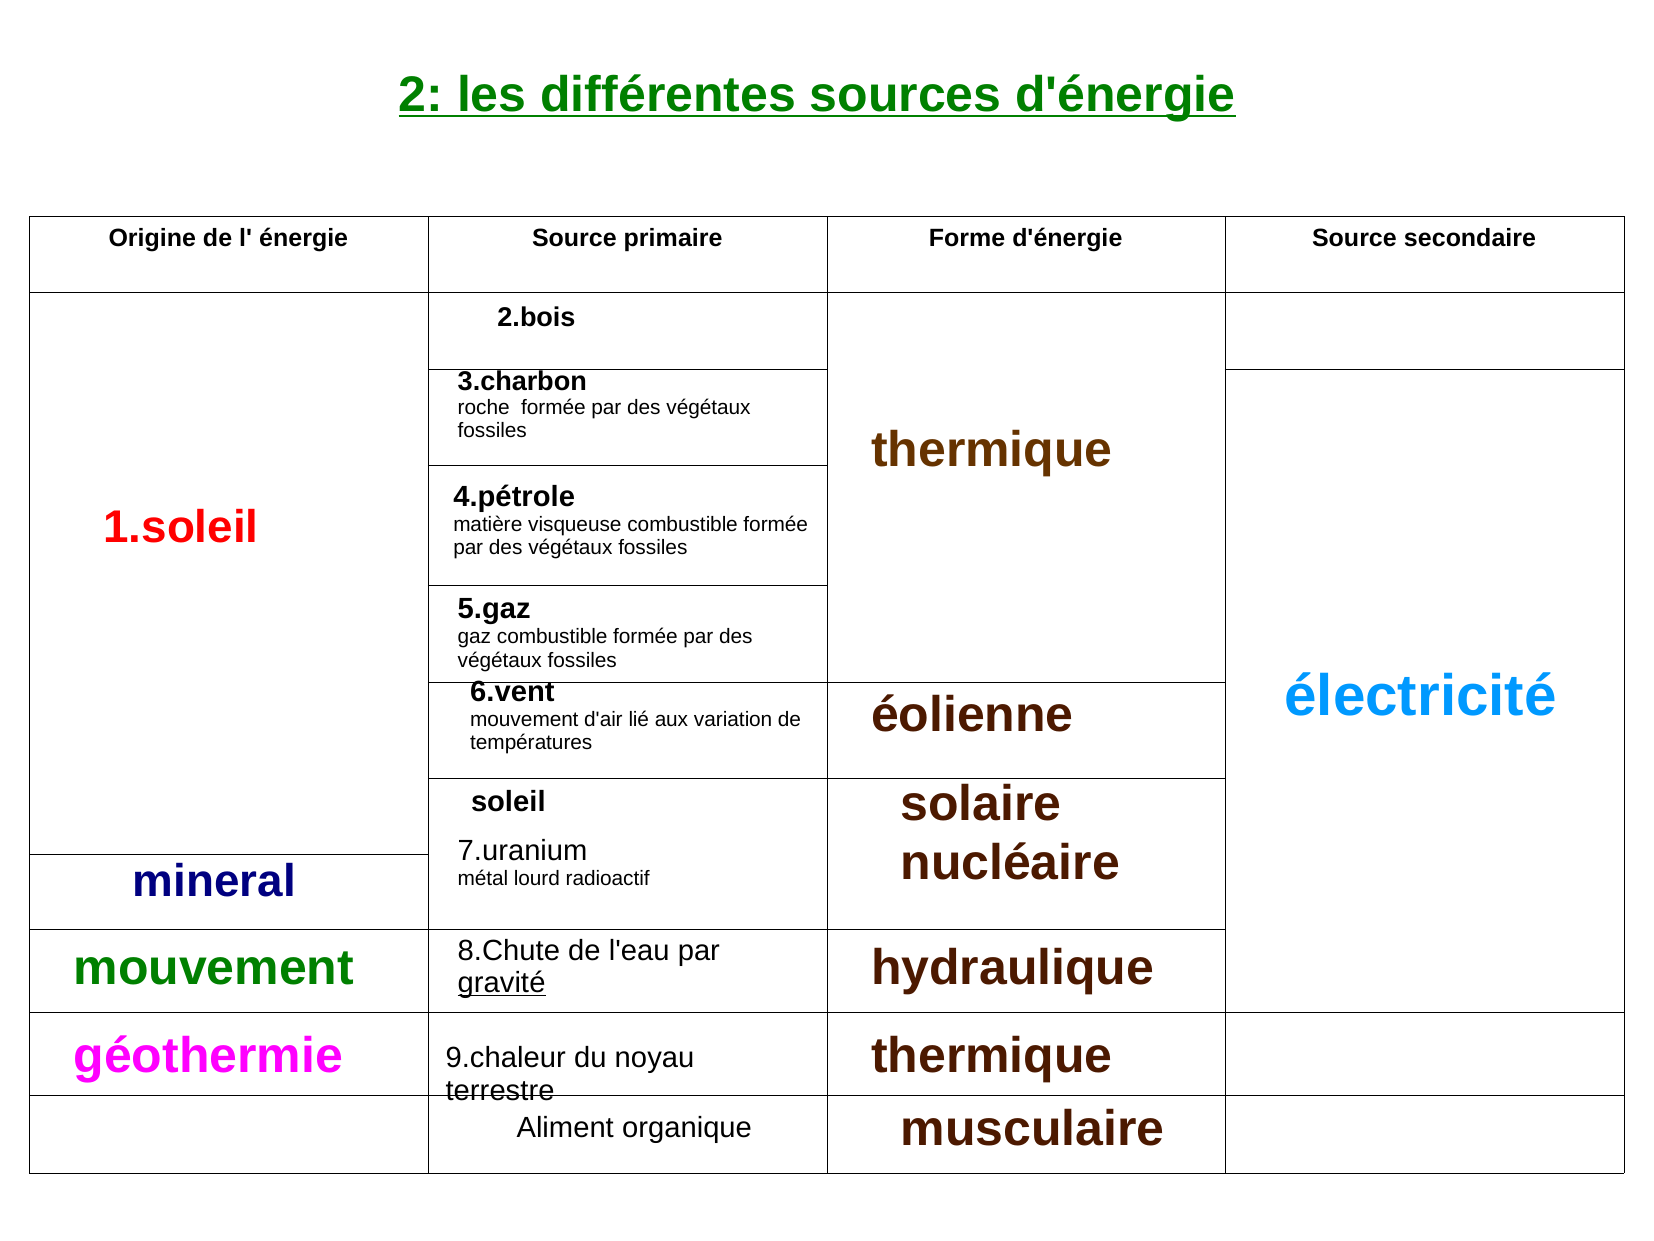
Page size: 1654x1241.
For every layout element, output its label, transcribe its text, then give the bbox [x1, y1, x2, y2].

table_cell [828, 930, 1225, 1012]
text_box mineral [118, 847, 311, 915]
text_box 4.pétrole matière visqueuse combustible formée par des végétaux fossiles [438, 472, 827, 567]
table_cell [1226, 293, 1624, 369]
table_cell [457, 1086, 465, 1091]
text_box mouvement [59, 931, 414, 1004]
text_box éolienne [856, 679, 1152, 751]
table_cell [1226, 1096, 1624, 1173]
table_header Source secondaire [1226, 217, 1624, 292]
table_cell [429, 586, 455, 682]
table_cell [429, 683, 827, 778]
table_cell [828, 1013, 1225, 1095]
text_box thermique [856, 1020, 1270, 1092]
text_box 2: les différentes sources d'énergie [383, 59, 1261, 131]
table_header Forme d'énergie [828, 217, 1225, 292]
table_cell [1226, 1013, 1624, 1095]
table_cell [798, 586, 827, 667]
table_cell [1123, 779, 1225, 854]
text_box nucléaire [885, 826, 1152, 899]
text_box soleil [456, 777, 562, 826]
text_box géothermie [59, 1020, 413, 1092]
table_cell [525, 1082, 827, 1095]
table_cell [1226, 370, 1624, 1012]
table_cell [828, 1096, 1225, 1173]
table_cell [828, 293, 1225, 682]
text_box 1.soleil [88, 461, 355, 562]
text_box 5.gaz gaz combustible formée par des végétaux fossiles [442, 584, 798, 680]
table_cell [828, 779, 885, 854]
table_header Origine de l' énergie [30, 217, 428, 292]
table_cell [30, 1096, 428, 1173]
text_box électricité [1269, 590, 1654, 739]
text_box 6.vent mouvement d'air lié aux variation de températures [455, 667, 827, 768]
table_cell [30, 930, 428, 1012]
table_cell [429, 1013, 827, 1095]
table_cell [429, 779, 456, 854]
table_cell [828, 683, 1225, 778]
text_box Aliment organique [501, 1103, 768, 1151]
text_box hydraulique [856, 931, 1211, 1004]
table_cell [542, 1086, 550, 1091]
table_cell [493, 1086, 501, 1091]
text_box solaire [885, 767, 1123, 826]
table_cell [562, 779, 827, 854]
text_box 2.bois [482, 294, 709, 343]
table_cell [429, 293, 827, 369]
table_cell [30, 855, 428, 929]
table_cell [429, 370, 827, 465]
table_cell [30, 293, 428, 854]
table_cell [30, 1013, 428, 1095]
text_box 8.Chute de l'eau par gravité [442, 926, 832, 974]
table_cell [429, 854, 827, 929]
table_cell [429, 930, 827, 1012]
text_box thermique [856, 413, 1182, 486]
table_cell [429, 1096, 827, 1173]
table_cell [450, 1082, 523, 1095]
text_box 9.chaleur du noyau terrestre [430, 1033, 827, 1082]
text_box musculaire [885, 1092, 1241, 1165]
table_cell [828, 854, 1225, 929]
table_cell [429, 466, 827, 585]
text_box 7.uranium métal lourd radioactif [442, 826, 666, 898]
text_box 3.charbon roche formée par des végétaux fossiles [442, 358, 827, 451]
table_header Source primaire [429, 217, 827, 292]
